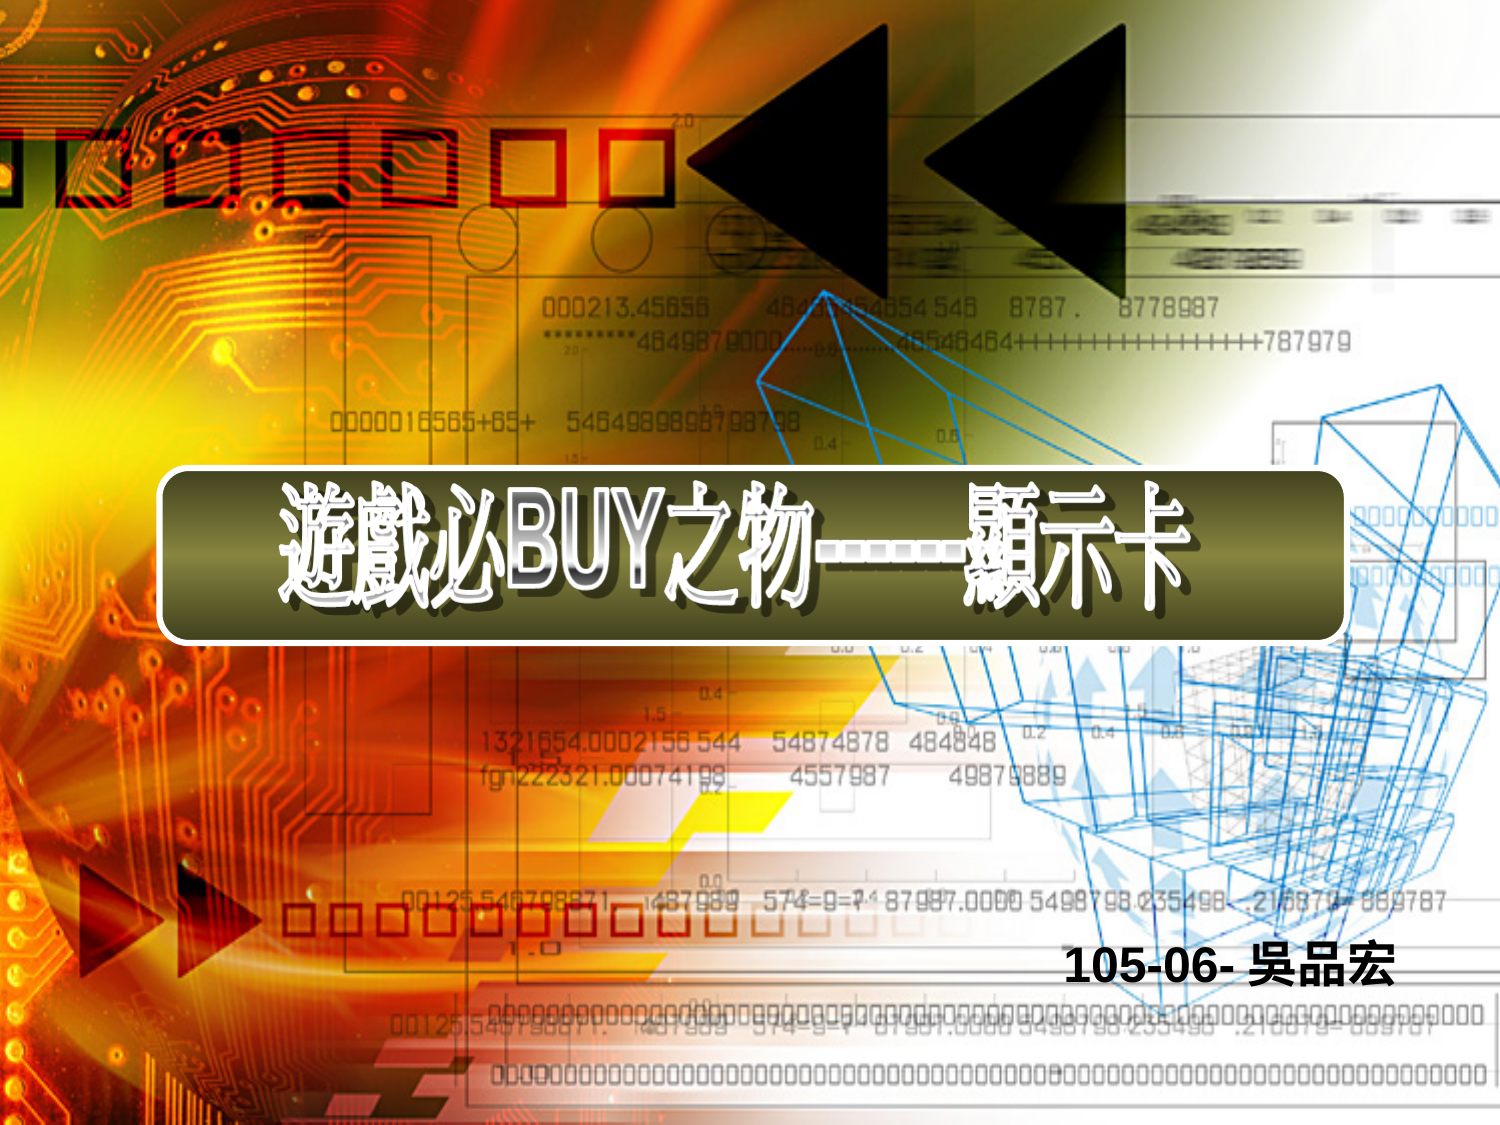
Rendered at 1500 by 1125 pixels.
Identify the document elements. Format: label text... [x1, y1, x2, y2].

text_box 105-06-吳品宏 [312, 924, 1413, 1026]
picture [0, 0, 1500, 1125]
text_box [159, 467, 1347, 644]
